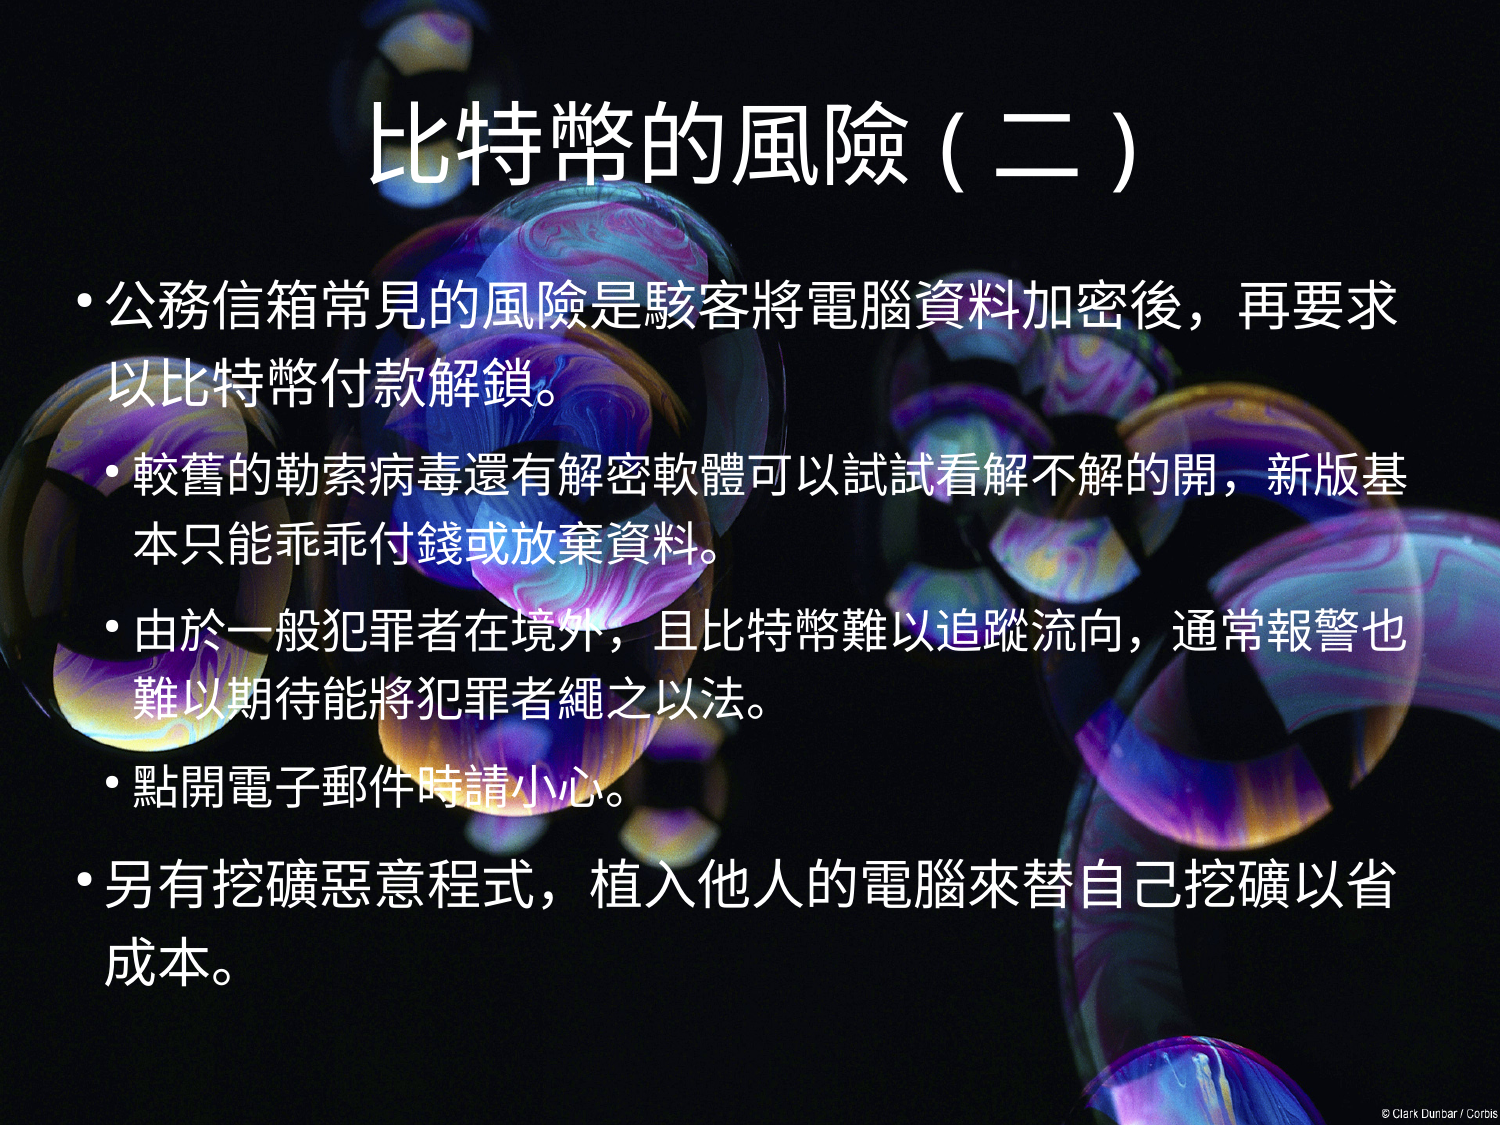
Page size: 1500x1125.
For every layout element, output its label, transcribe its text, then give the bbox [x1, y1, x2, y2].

picture [0, 0, 1500, 1125]
title 比特幣的風險(二) [75, 45, 1425, 233]
list 公務信箱常見的風險是駭客將電腦資料加密後，再要求以比特幣付款解鎖。 較舊的勒索病毒還有解密軟體可以試試看解不解的開，新版基本只能乖乖付錢或放棄資料。 由於一般犯罪者在境外，且比特幣難以追蹤流向，通常報警也難以期待能將犯罪者繩之以法。 點開電子郵件時請小心。 另有挖礦惡意程式，植入他人的電腦來替自己挖礦以省成本。 [75, 262, 1425, 1005]
